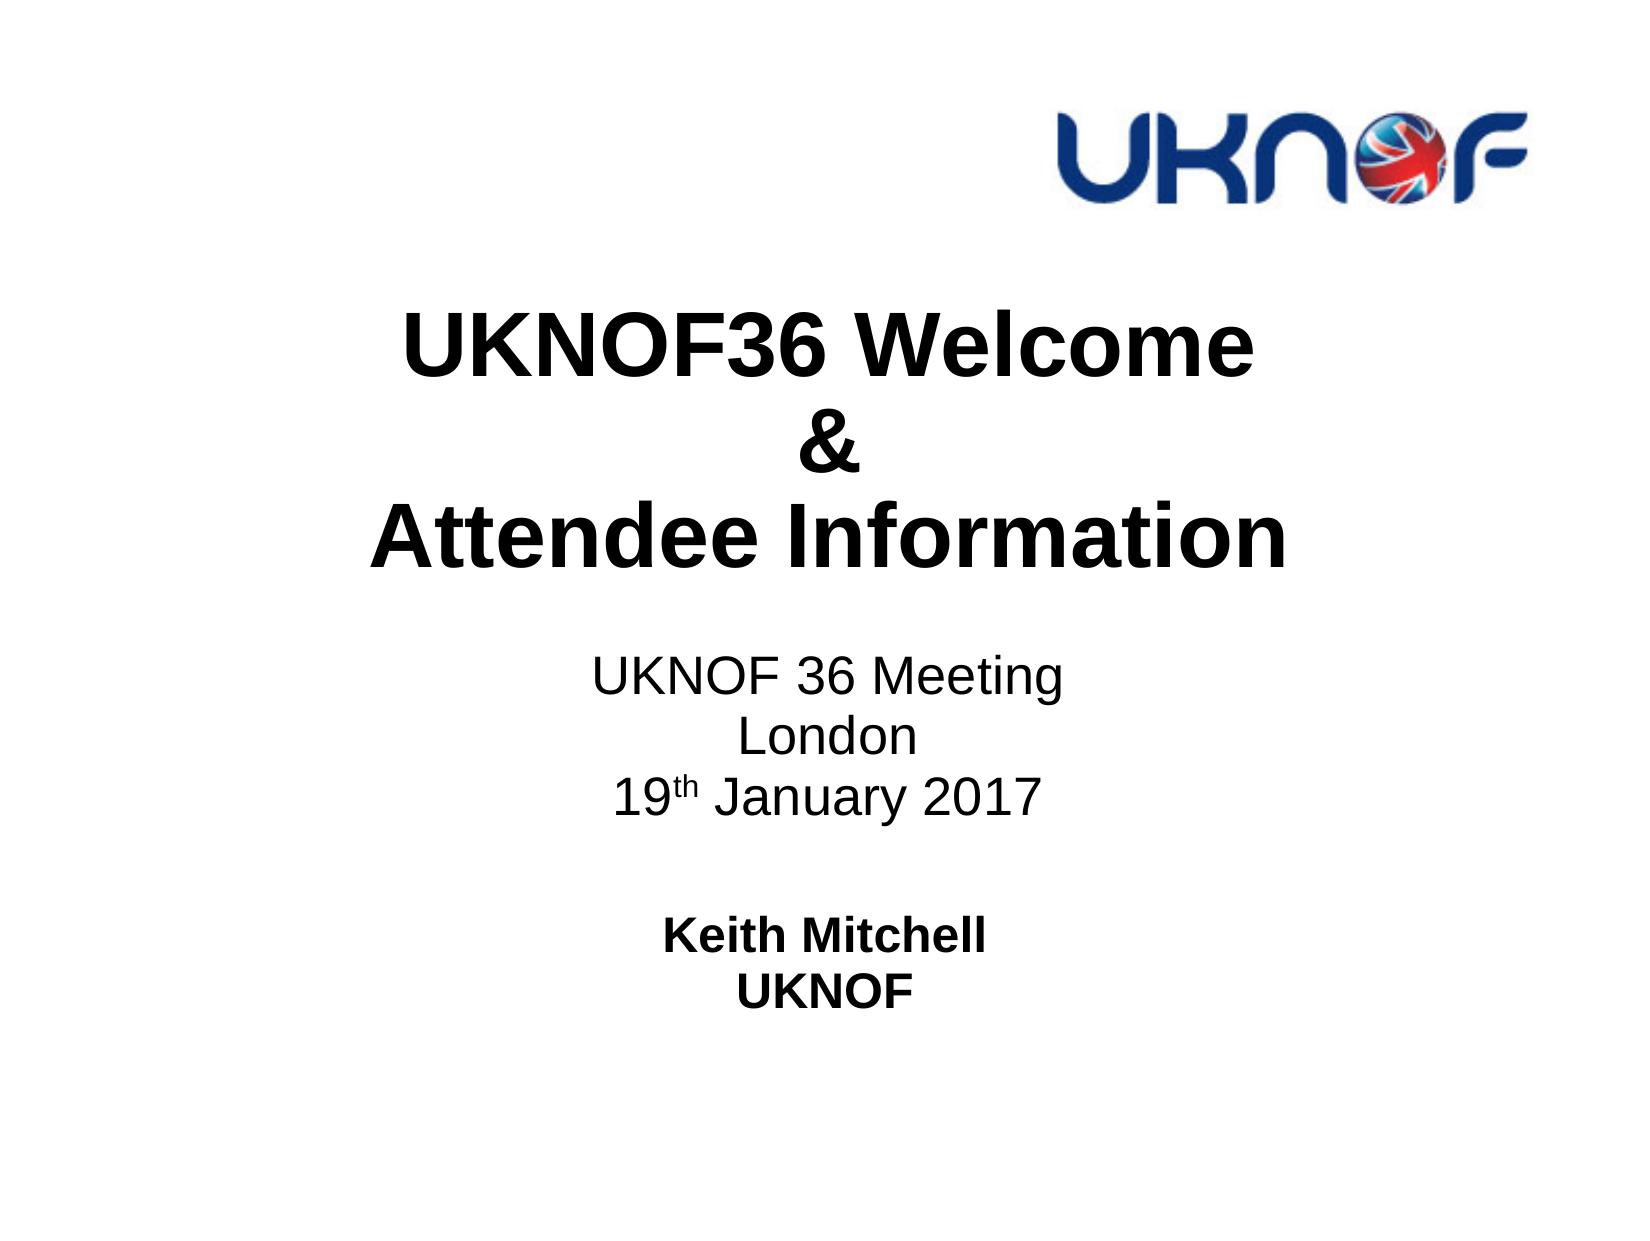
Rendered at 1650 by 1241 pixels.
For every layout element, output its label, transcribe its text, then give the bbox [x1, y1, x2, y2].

text_box UKNOF 36 Meeting London 19th January 2017 [576, 637, 1081, 835]
text_box Keith Mitchell UKNOF [618, 899, 1032, 1027]
text_box UKNOF36 Welcome & Attendee Information [353, 292, 1306, 595]
picture [1050, 93, 1536, 225]
